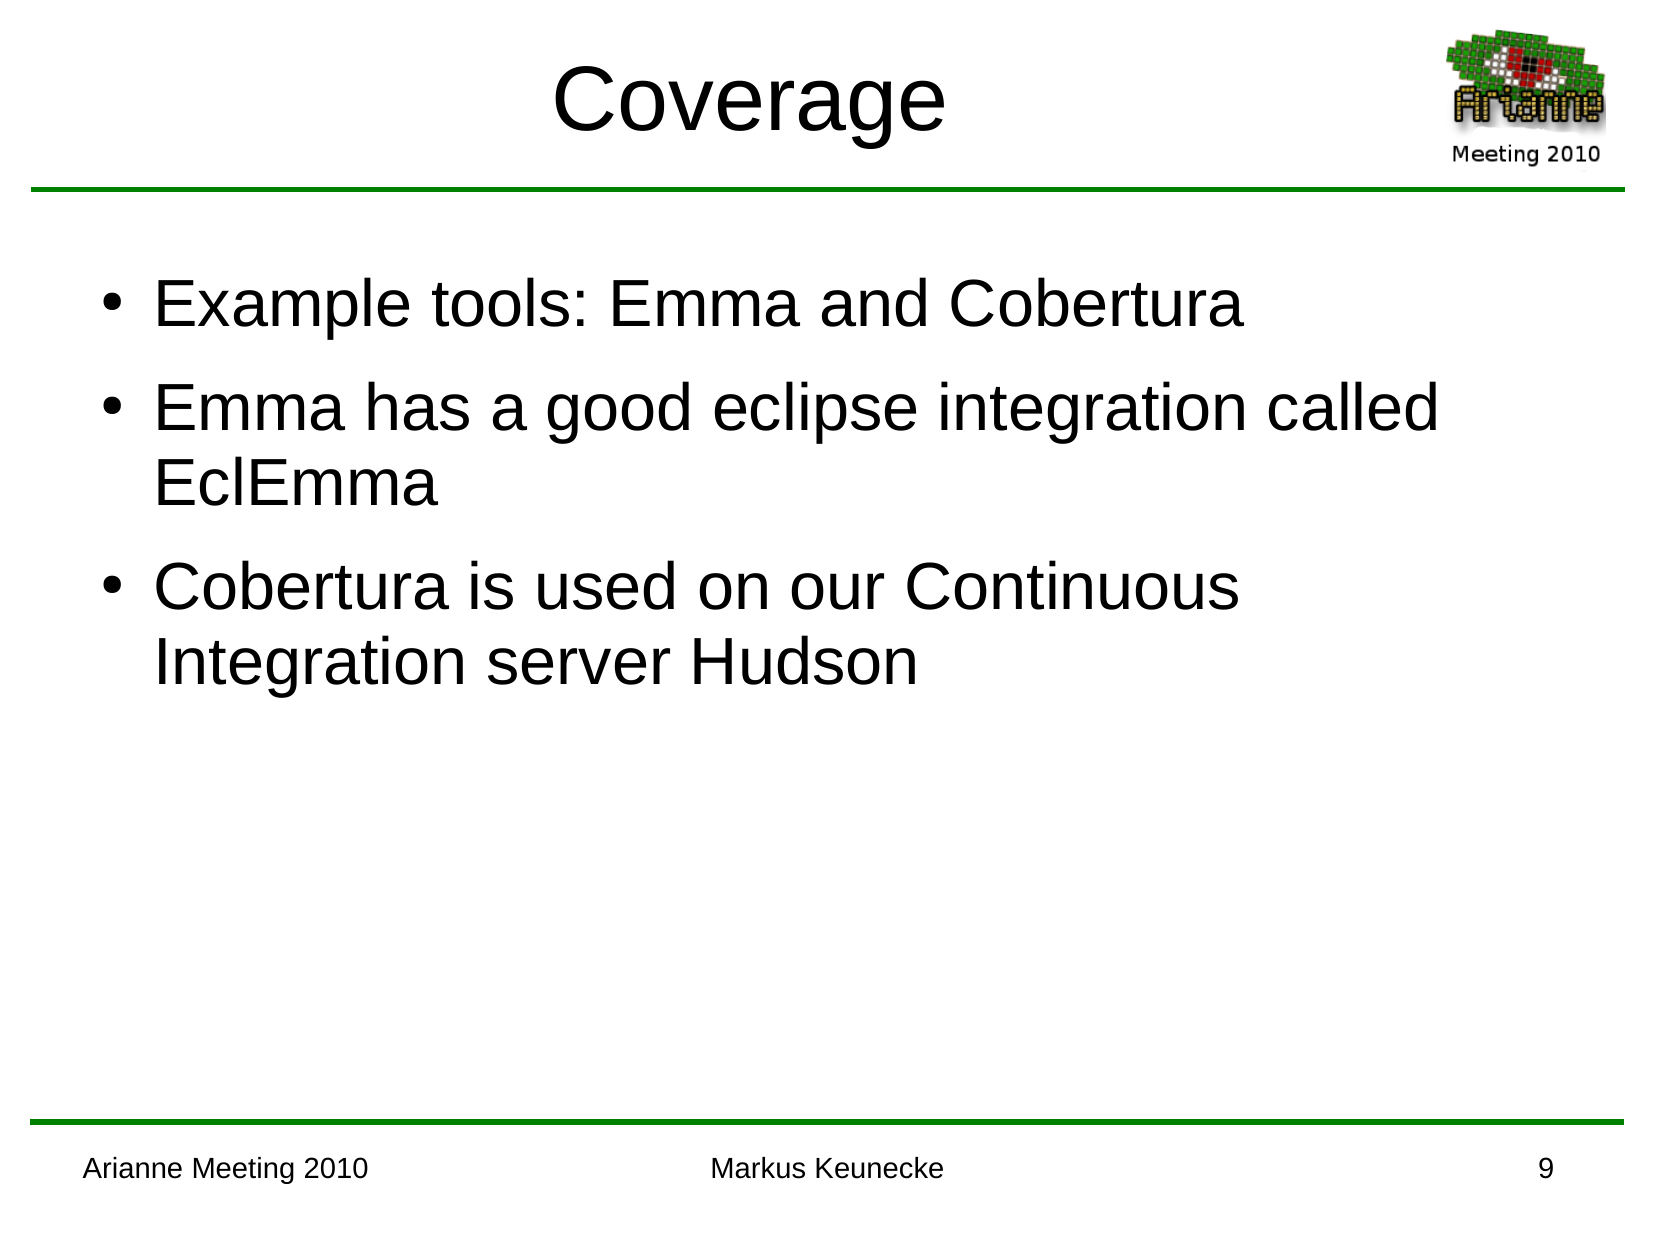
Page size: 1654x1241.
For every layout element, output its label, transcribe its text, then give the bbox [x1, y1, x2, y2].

list Example tools: Emma and Cobertura Emma has a good eclipse integration called EclEmma Cobertura is used on our Continuous Integration server Hudson [82, 265, 1571, 1109]
picture [1446, 29, 1606, 178]
title Coverage [82, 47, 1418, 150]
